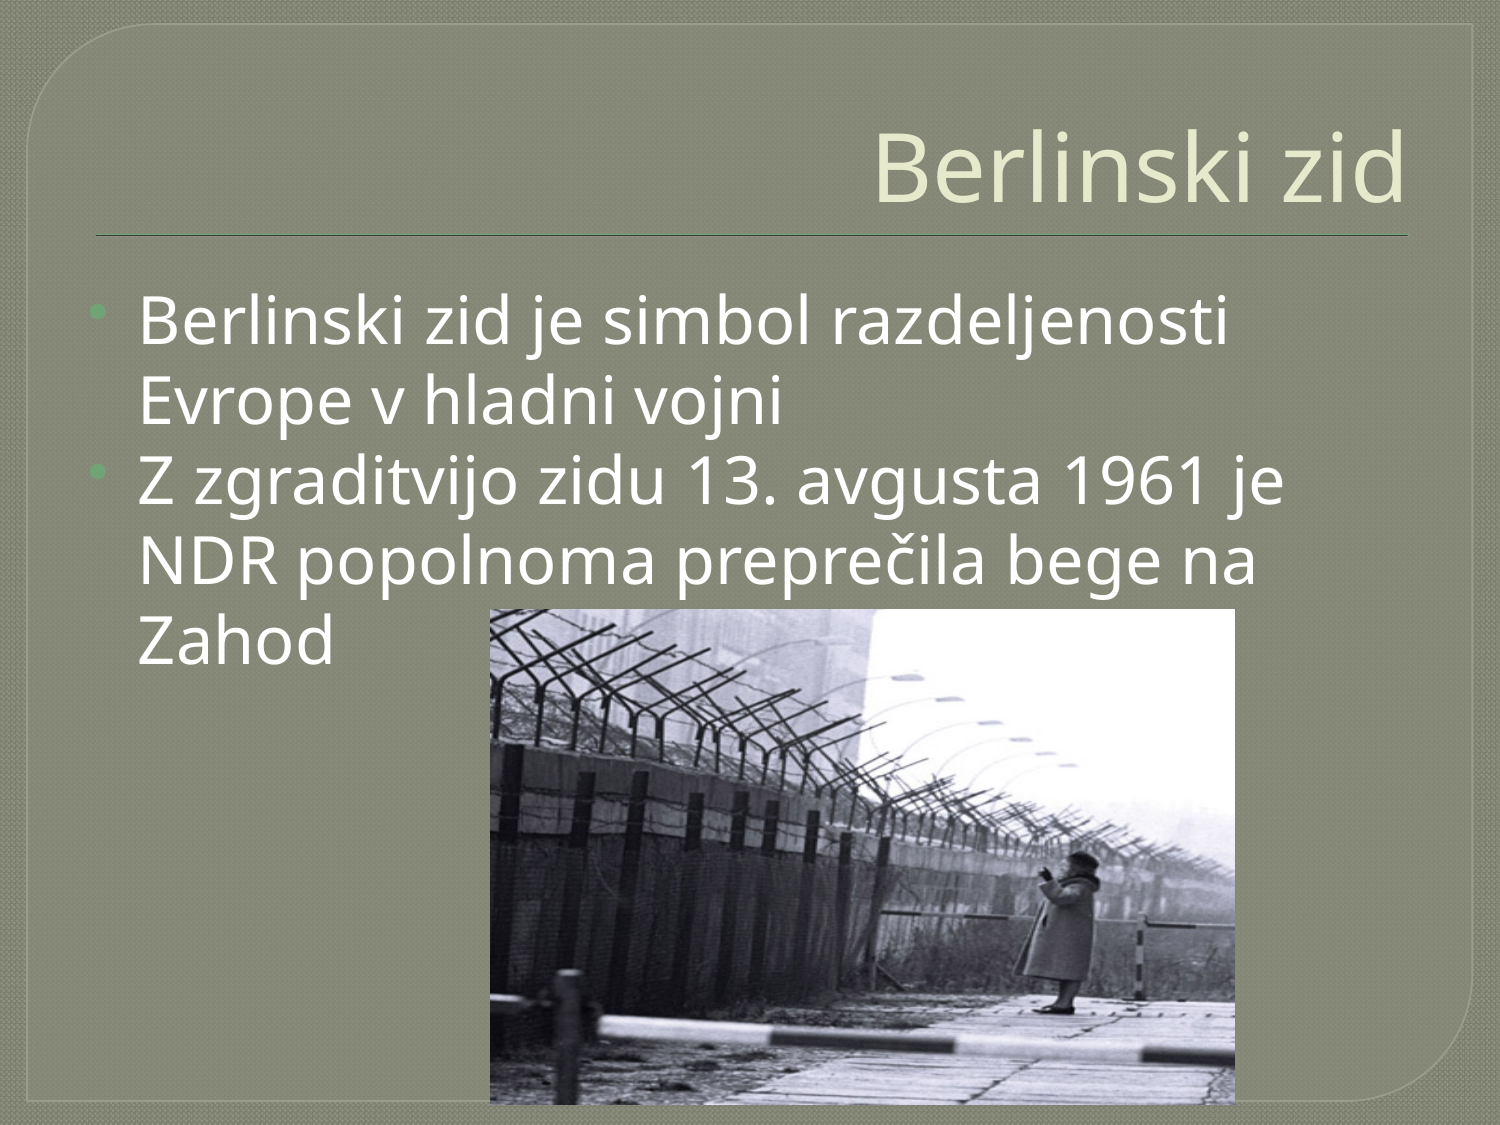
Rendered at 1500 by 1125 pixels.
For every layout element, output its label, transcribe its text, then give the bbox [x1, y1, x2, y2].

picture [0, 0, 1500, 1125]
list Berlinski zid je simbol razdeljenosti Evrope v hladni vojni Z zgraditvijo zidu 13. avgusta 1961 je NDR popolnoma preprečila bege na Zahod [75, 270, 1425, 1013]
title Berlinski zid [75, 41, 1425, 230]
